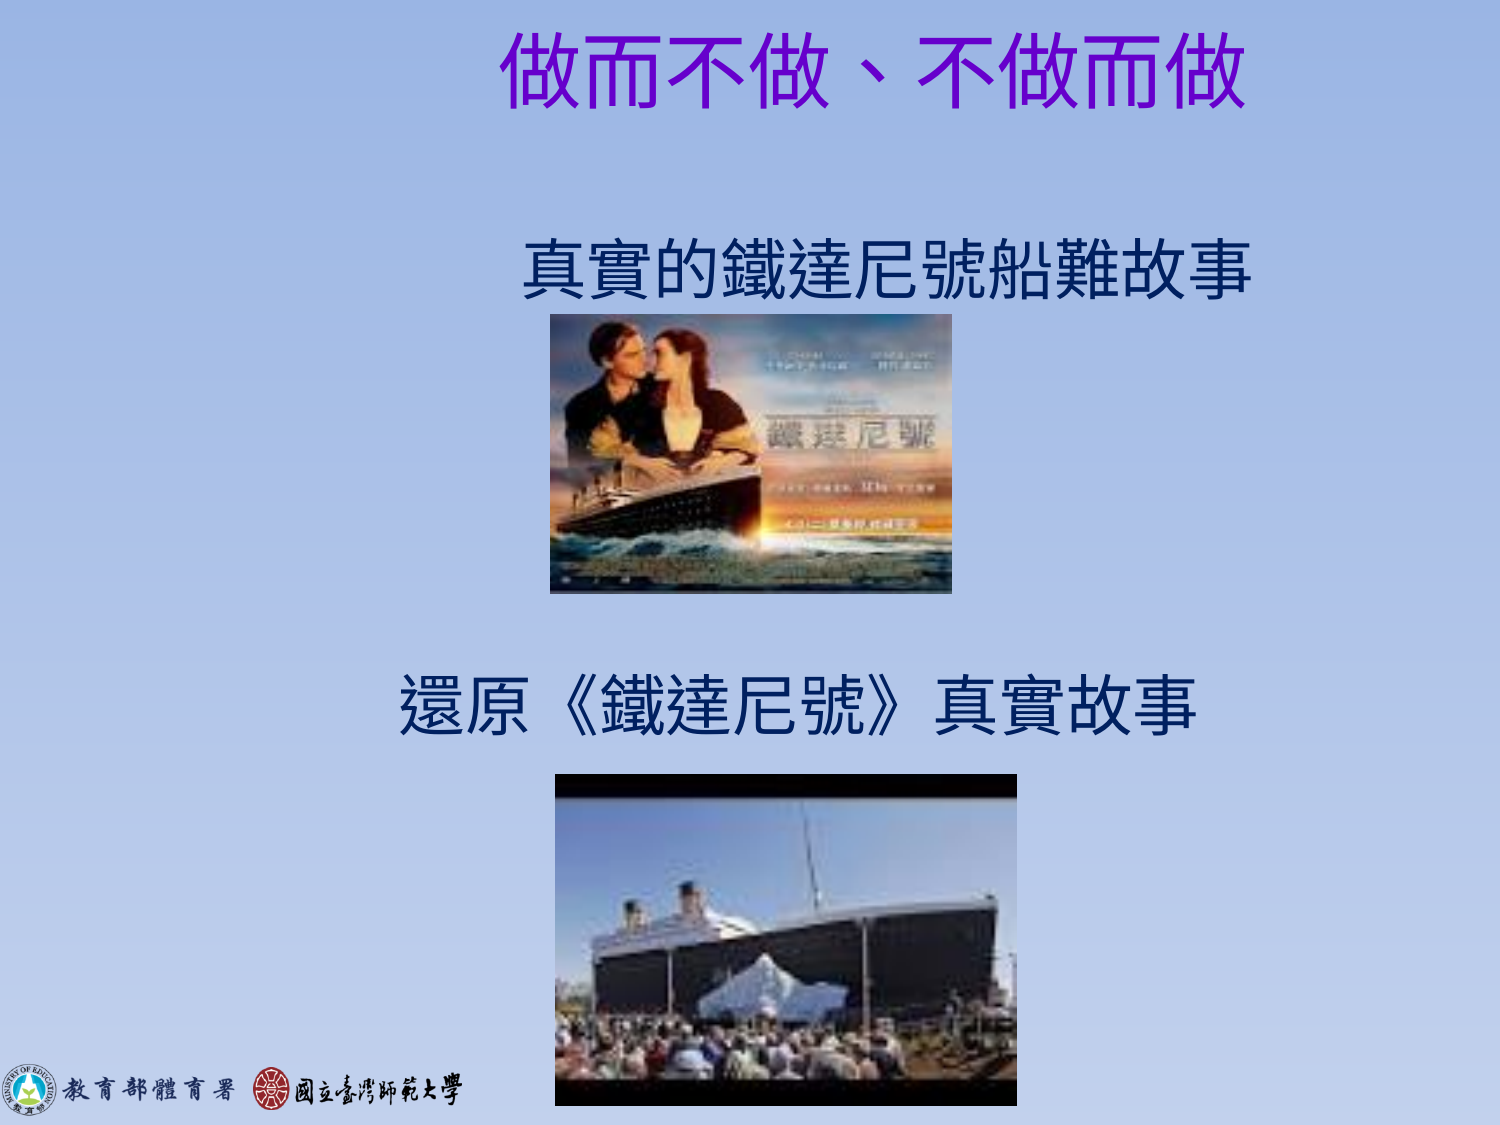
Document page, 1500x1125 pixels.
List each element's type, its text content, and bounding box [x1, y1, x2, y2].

picture [555, 774, 1017, 1106]
title 做而不做、不做而做 [100, 0, 1376, 190]
picture [550, 314, 952, 595]
subtitle 真實的鐵達尼號船難故事 [360, 220, 1411, 348]
text_box 還原《鐵達尼號》真實故事 [384, 656, 1215, 751]
